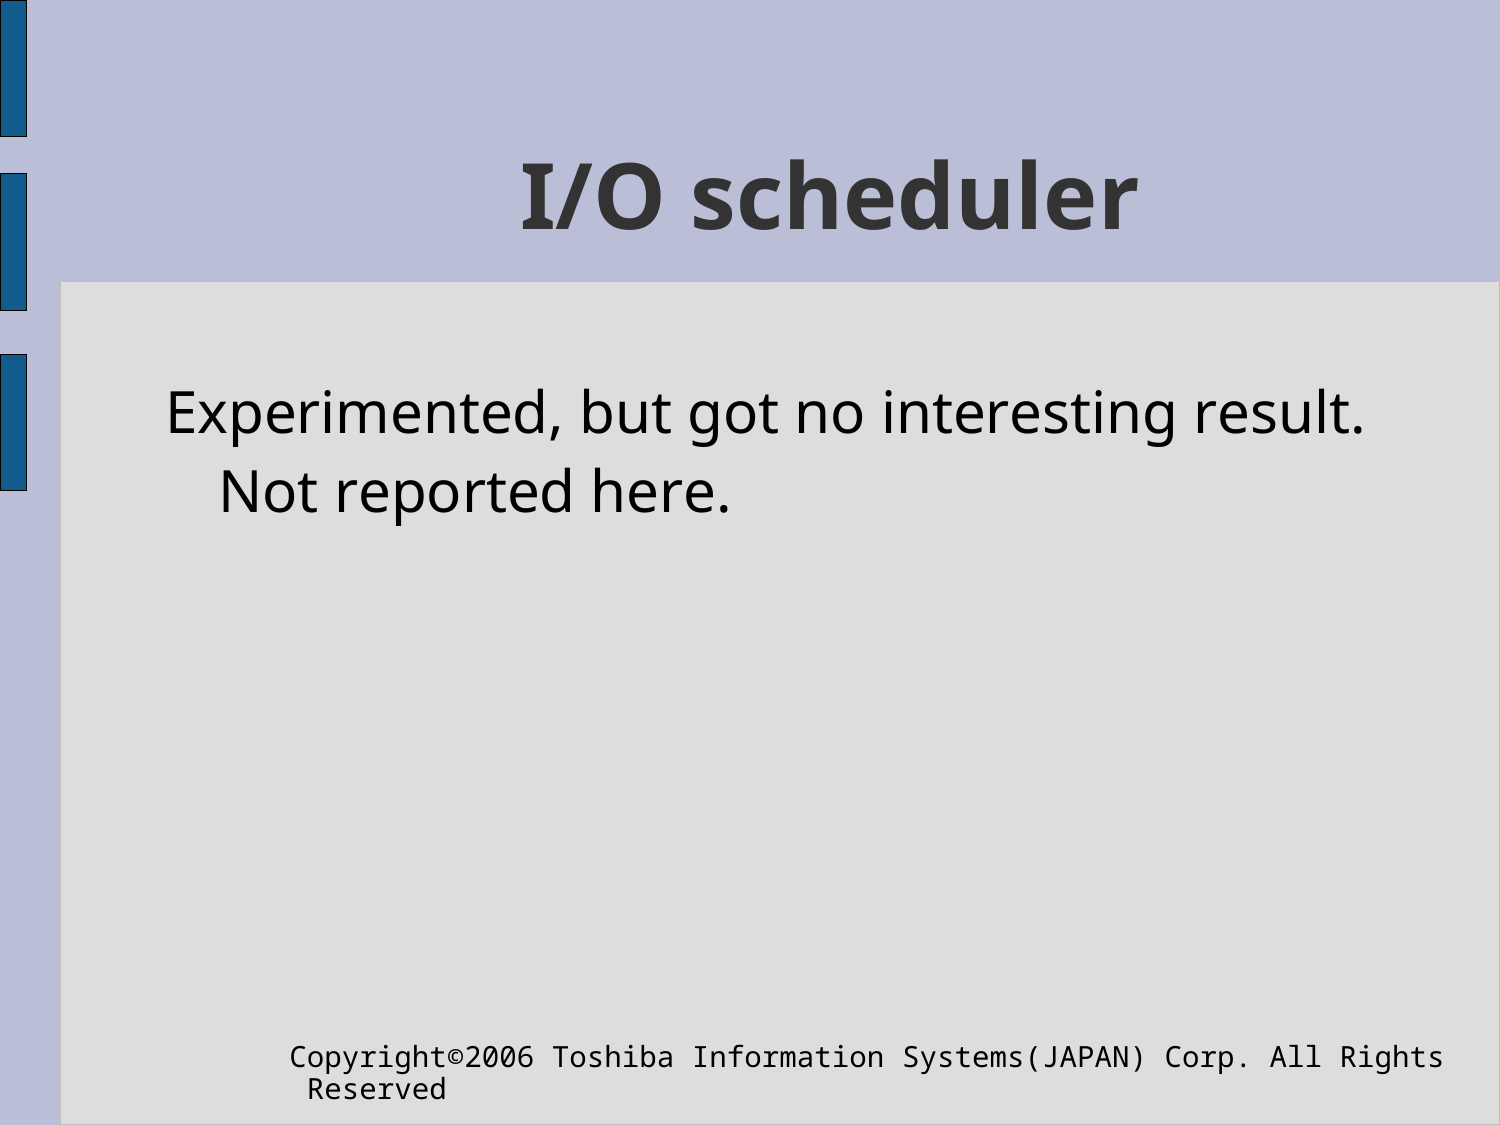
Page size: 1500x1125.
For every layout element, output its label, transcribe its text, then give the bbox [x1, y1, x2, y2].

list Experimented, but got no interesting result. Not reported here. [132, 363, 1439, 1000]
title I/O scheduler [225, 99, 1436, 288]
